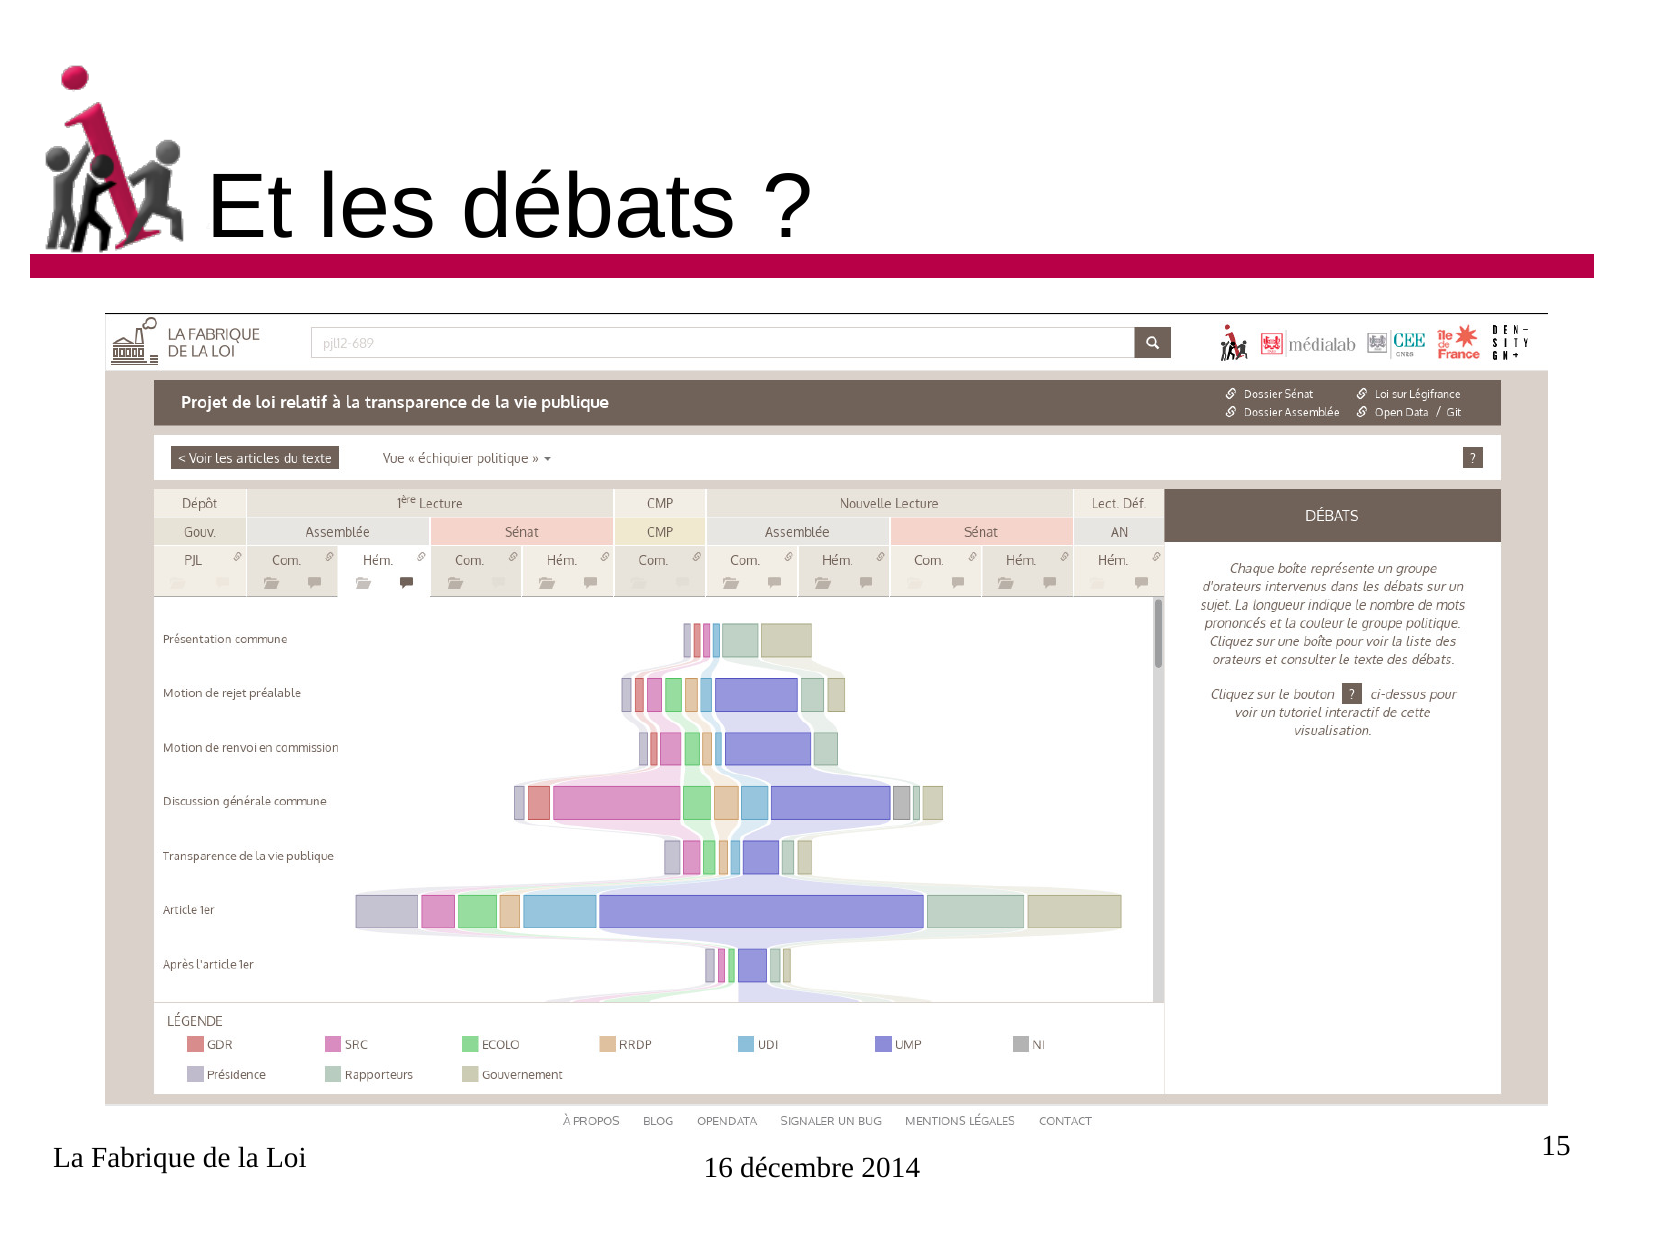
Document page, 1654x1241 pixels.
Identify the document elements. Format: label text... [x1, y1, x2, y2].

picture [105, 313, 1548, 1133]
title Et les débats ? [206, 102, 1595, 310]
picture [29, 60, 210, 254]
